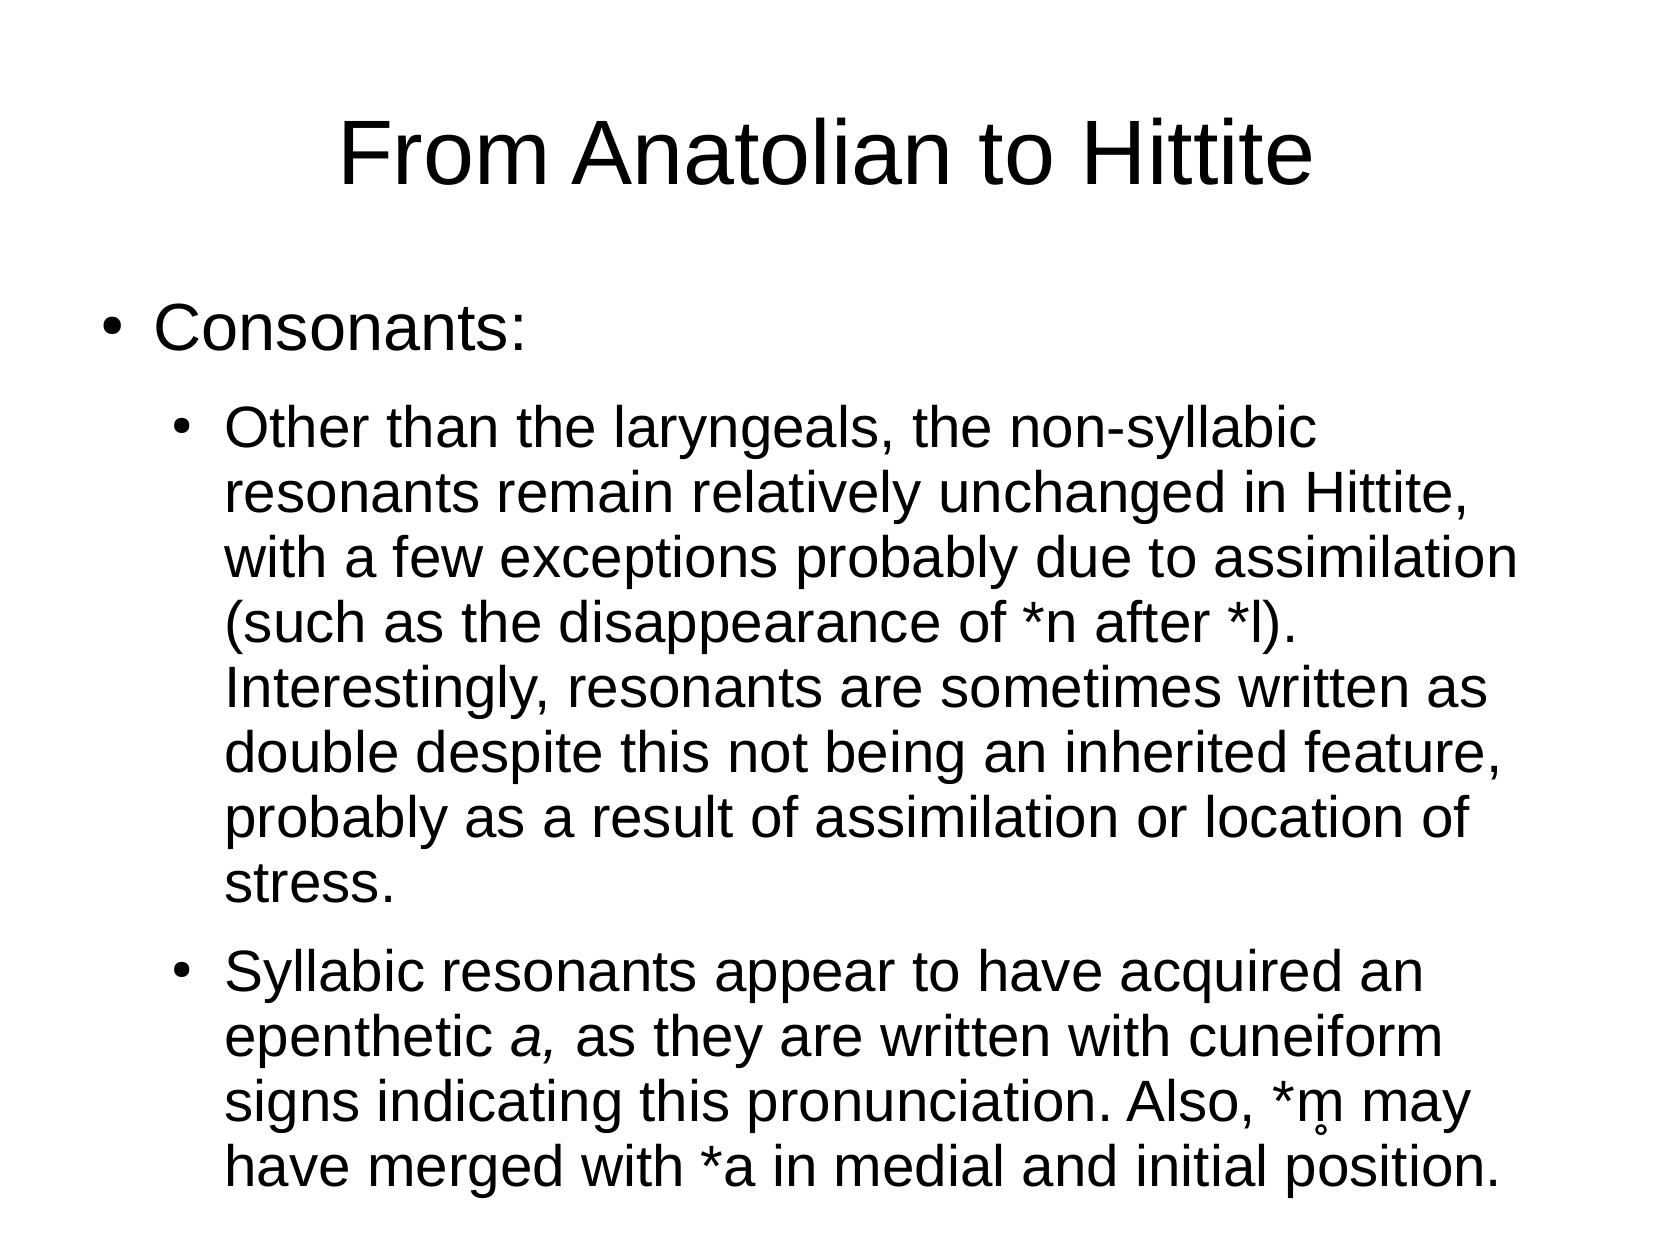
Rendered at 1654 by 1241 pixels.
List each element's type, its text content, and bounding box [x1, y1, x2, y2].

title From Anatolian to Hittite [82, 49, 1571, 257]
list Consonants: Other than the laryngeals, the non-syllabic resonants remain relatively unchanged in Hittite, with a few exceptions probably due to assimilation (such as the disappearance of *n after *l). Interestingly, resonants are sometimes written as double despite this not being an inherited feature, probably as a result of assimilation or location of stress. Syllabic resonants appear to have acquired an epenthetic a, as they are written with cuneiform signs indicating this pronunciation. Also, *m̥ may have merged with *a in medial and initial position. [82, 290, 1571, 1196]
